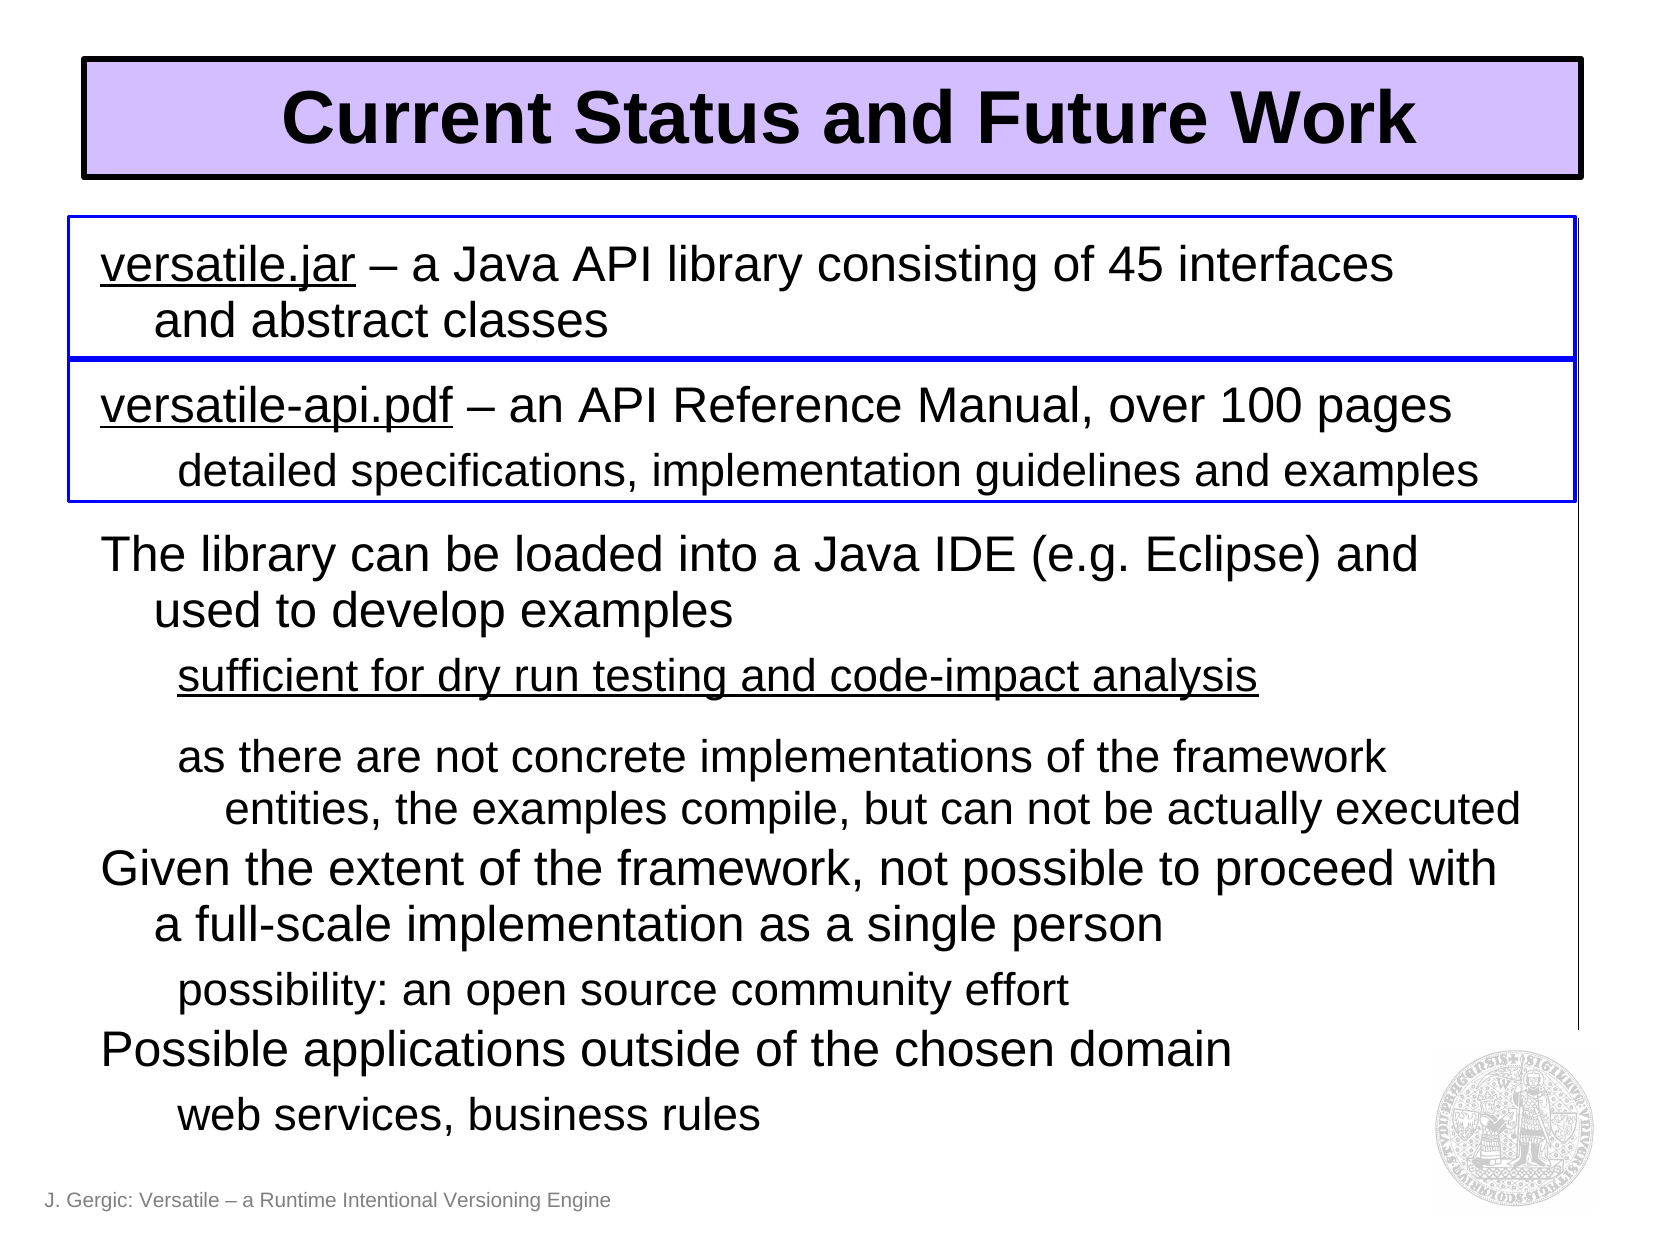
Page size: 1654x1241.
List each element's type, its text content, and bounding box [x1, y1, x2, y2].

title Current Status and Future Work [84, 58, 1582, 178]
picture [1432, 1048, 1595, 1211]
list versatile.jar – a Java API library consisting of 45 interfaces and abstract classes versatile-api.pdf – an API Reference Manual, over 100 pages detailed specifications, implementation guidelines and examples The library can be loaded into a Java IDE (e.g. Eclipse) and used to develop examples sufficient for dry run testing and code-impact analysis as there are not concrete implementations of the framework entities, the examples compile, but can not be actually executed Given the extent of the framework, not possible to proceed with a full-scale implementation as a single person possibility: an open source community effort Possible applications outside of the chosen domain web services, business rules [82, 362, 1536, 500]
list versatile.jar – a Java API library consisting of 45 interfaces and abstract classes versatile-api.pdf – an API Reference Manual, over 100 pages detailed specifications, implementation guidelines and examples The library can be loaded into a Java IDE (e.g. Eclipse) and used to develop examples sufficient for dry run testing and code-impact analysis as there are not concrete implementations of the framework entities, the examples compile, but can not be actually executed Given the extent of the framework, not possible to proceed with a full-scale implementation as a single person possibility: an open source community effort Possible applications outside of the chosen domain web services, business rules [82, 503, 1536, 1139]
list versatile.jar – a Java API library consisting of 45 interfaces and abstract classes versatile-api.pdf – an API Reference Manual, over 100 pages detailed specifications, implementation guidelines and examples The library can be loaded into a Java IDE (e.g. Eclipse) and used to develop examples sufficient for dry run testing and code-impact analysis as there are not concrete implementations of the framework entities, the examples compile, but can not be actually executed Given the extent of the framework, not possible to proceed with a full-scale implementation as a single person possibility: an open source community effort Possible applications outside of the chosen domain web services, business rules [82, 236, 1536, 356]
